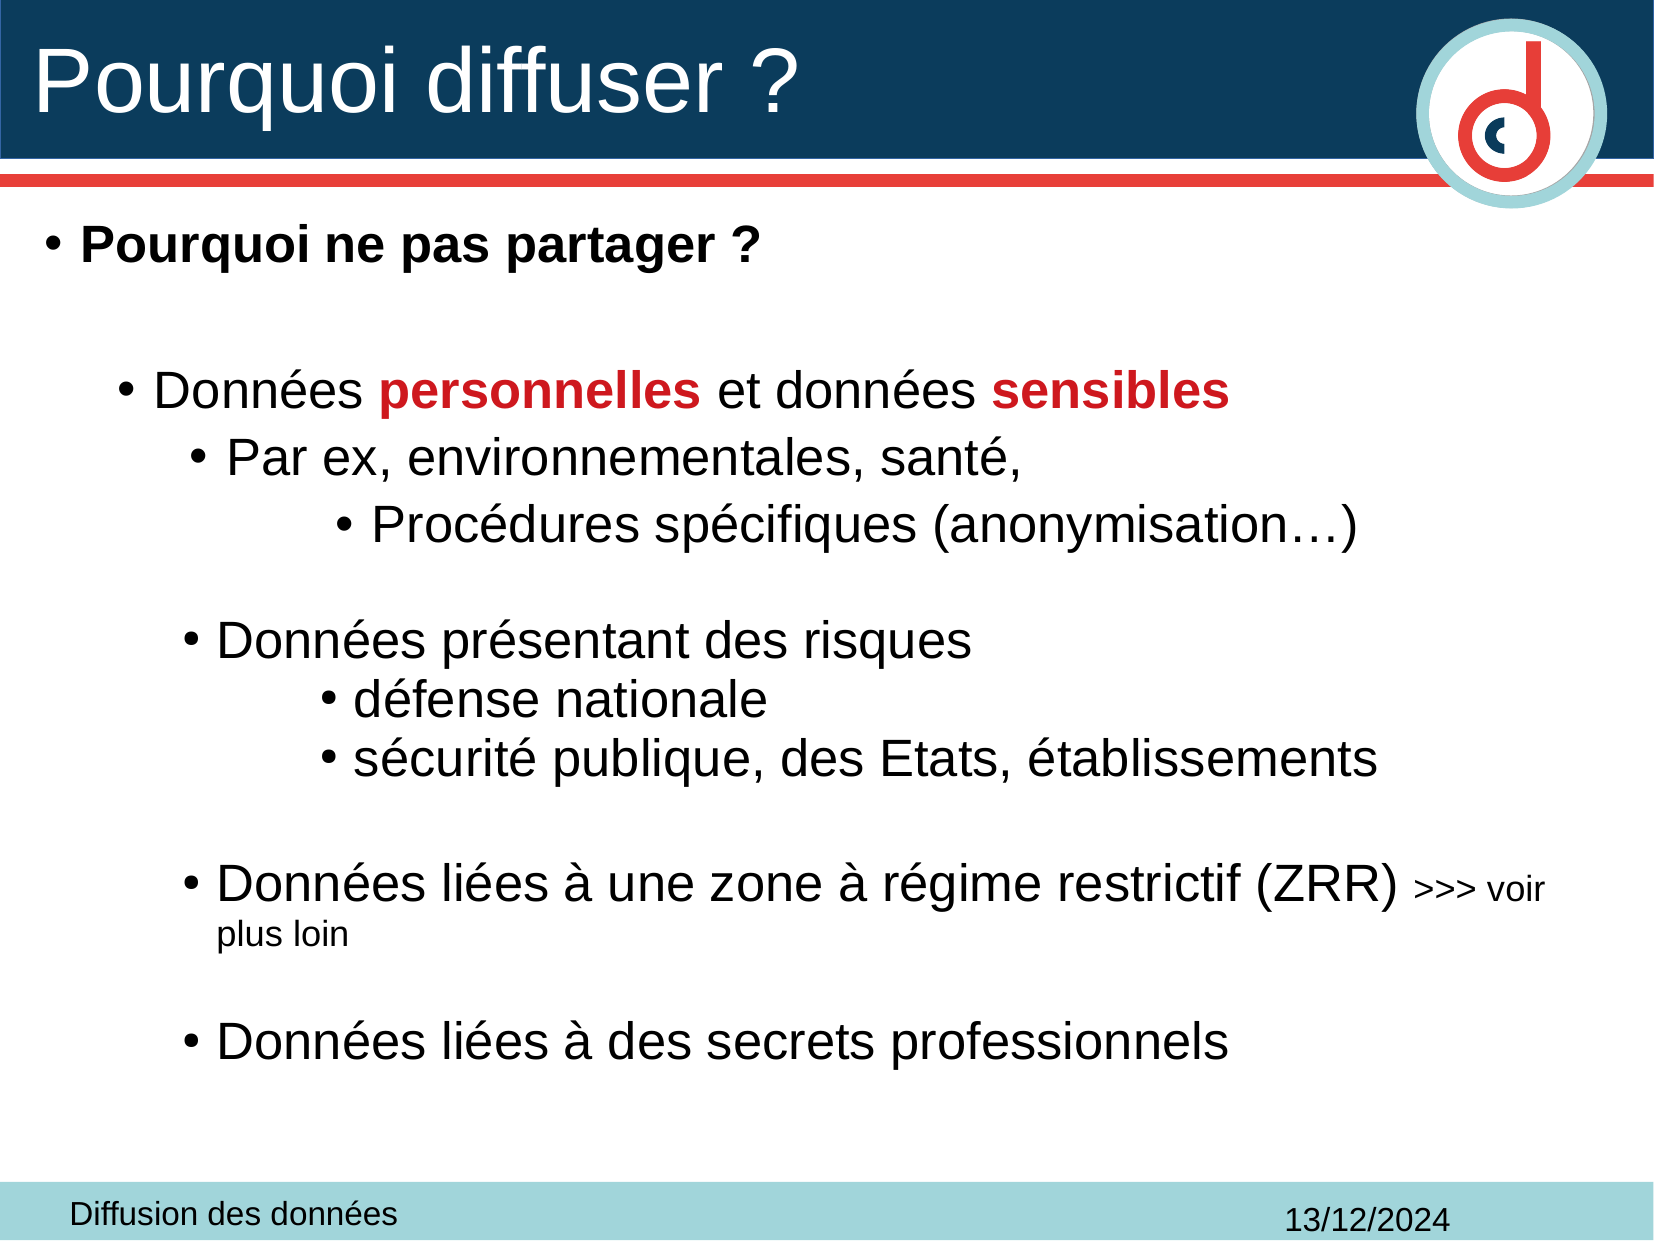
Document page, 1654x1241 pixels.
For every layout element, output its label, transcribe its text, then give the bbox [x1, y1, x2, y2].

text_box Diffusion des données [54, 1188, 414, 1241]
text_box 13/12/2024 [1269, 1194, 1595, 1241]
text_box Pourquoi ne pas partager ? Données personnelles et données sensibles Par ex, environnementales, santé, Procédures spécifiques (anonymisation…) Données présentant des risques défense nationale sécurité publique, des Etats, établissements Données liées à une zone à régime restrictif (ZRR) >>> voir plus loin Données liées à des secrets professionnels [29, 217, 1625, 1152]
title Pourquoi diffuser ? [17, 11, 1412, 159]
